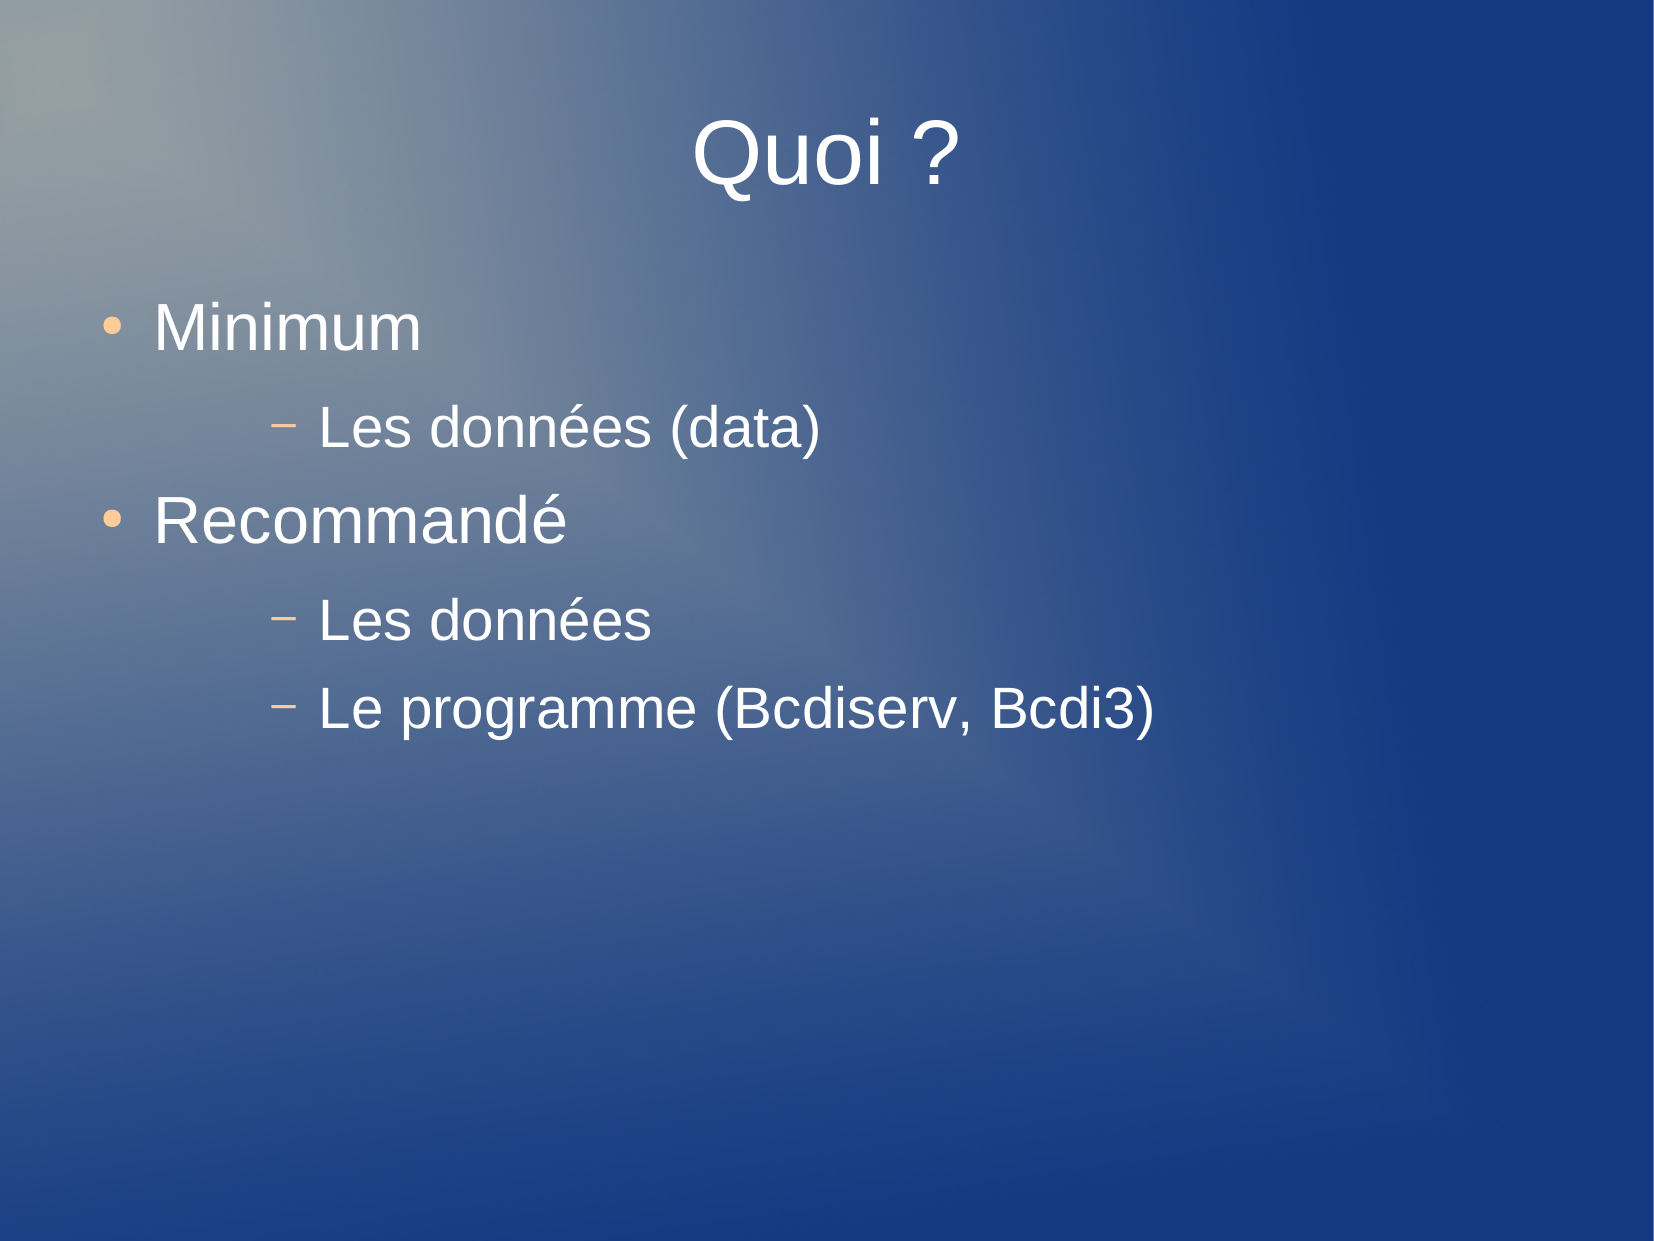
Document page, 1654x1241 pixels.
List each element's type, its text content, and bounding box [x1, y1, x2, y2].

picture [0, 0, 1654, 1241]
title Quoi ? [82, 49, 1571, 257]
list Minimum Les données (data) Recommandé Les données Le programme (Bcdiserv, Bcdi3) [82, 290, 1571, 1010]
